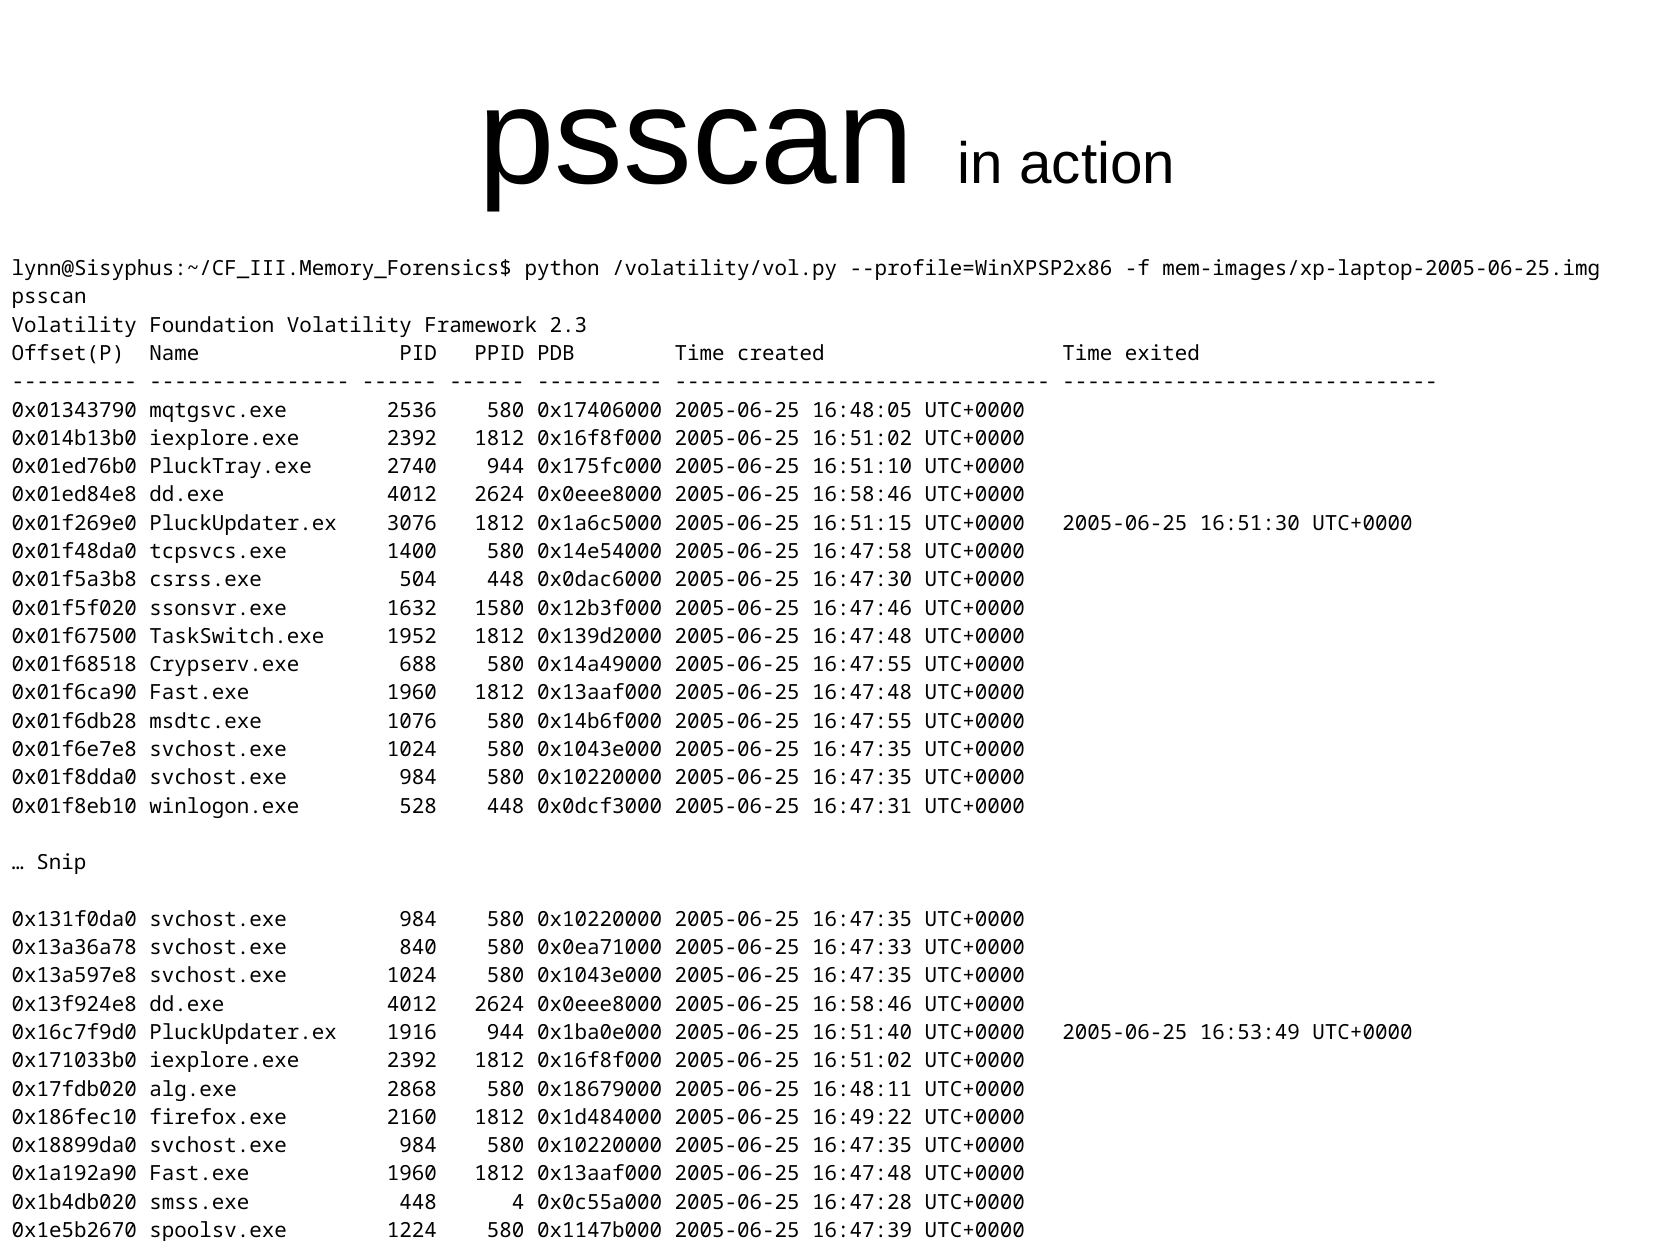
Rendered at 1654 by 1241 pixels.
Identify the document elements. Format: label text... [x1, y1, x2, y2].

text_box lynn@Sisyphus:~/CF_III.Memory_Forensics$ python /volatility/vol.py --profile=WinXPSP2x86 -f mem-images/xp-laptop-2005-06-25.img psscan Volatility Foundation Volatility Framework 2.3 Offset(P) Name PID PPID PDB Time created Time exited ---------- ---------------- ------ ------ ---------- ------------------------------ ------------------------------ 0x01343790 mqtgsvc.exe 2536 580 0x17406000 2005-06-25 16:48:05 UTC+0000 0x014b13b0 iexplore.exe 2392 1812 0x16f8f000 2005-06-25 16:51:02 UTC+0000 0x01ed76b0 PluckTray.exe 2740 944 0x175fc000 2005-06-25 16:51:10 UTC+0000 0x01ed84e8 dd.exe 4012 2624 0x0eee8000 2005-06-25 16:58:46 UTC+0000 0x01f269e0 PluckUpdater.ex 3076 1812 0x1a6c5000 2005-06-25 16:51:15 UTC+0000 2005-06-25 16:51:30 UTC+0000 0x01f48da0 tcpsvcs.exe 1400 580 0x14e54000 2005-06-25 16:47:58 UTC+0000 0x01f5a3b8 csrss.exe 504 448 0x0dac6000 2005-06-25 16:47:30 UTC+0000 0x01f5f020 ssonsvr.exe 1632 1580 0x12b3f000 2005-06-25 16:47:46 UTC+0000 0x01f67500 TaskSwitch.exe 1952 1812 0x139d2000 2005-06-25 16:47:48 UTC+0000 0x01f68518 Crypserv.exe 688 580 0x14a49000 2005-06-25 16:47:55 UTC+0000 0x01f6ca90 Fast.exe 1960 1812 0x13aaf000 2005-06-25 16:47:48 UTC+0000 0x01f6db28 msdtc.exe 1076 580 0x14b6f000 2005-06-25 16:47:55 UTC+0000 0x01f6e7e8 svchost.exe 1024 580 0x1043e000 2005-06-25 16:47:35 UTC+0000 0x01f8dda0 svchost.exe 984 580 0x10220000 2005-06-25 16:47:35 UTC+0000 0x01f8eb10 winlogon.exe 528 448 0x0dcf3000 2005-06-25 16:47:31 UTC+0000 … Snip 0x131f0da0 svchost.exe 984 580 0x10220000 2005-06-25 16:47:35 UTC+0000 0x13a36a78 svchost.exe 840 580 0x0ea71000 2005-06-25 16:47:33 UTC+0000 0x13a597e8 svchost.exe 1024 580 0x1043e000 2005-06-25 16:47:35 UTC+0000 0x13f924e8 dd.exe 4012 2624 0x0eee8000 2005-06-25 16:58:46 UTC+0000 0x16c7f9d0 PluckUpdater.ex 1916 944 0x1ba0e000 2005-06-25 16:51:40 UTC+0000 2005-06-25 16:53:49 UTC+0000 0x171033b0 iexplore.exe 2392 1812 0x16f8f000 2005-06-25 16:51:02 UTC+0000 0x17fdb020 alg.exe 2868 580 0x18679000 2005-06-25 16:48:11 UTC+0000 0x186fec10 firefox.exe 2160 1812 0x1d484000 2005-06-25 16:49:22 UTC+0000 0x18899da0 svchost.exe 984 580 0x10220000 2005-06-25 16:47:35 UTC+0000 0x1a192a90 Fast.exe 1960 1812 0x13aaf000 2005-06-25 16:47:48 UTC+0000 0x1b4db020 smss.exe 448 4 0x0c55a000 2005-06-25 16:47:28 UTC+0000 0x1e5b2670 spoolsv.exe 1224 580 0x1147b000 2005-06-25 16:47:39 UTC+0000 [0, 245, 1654, 1241]
title psscan in action [82, 25, 1571, 233]
